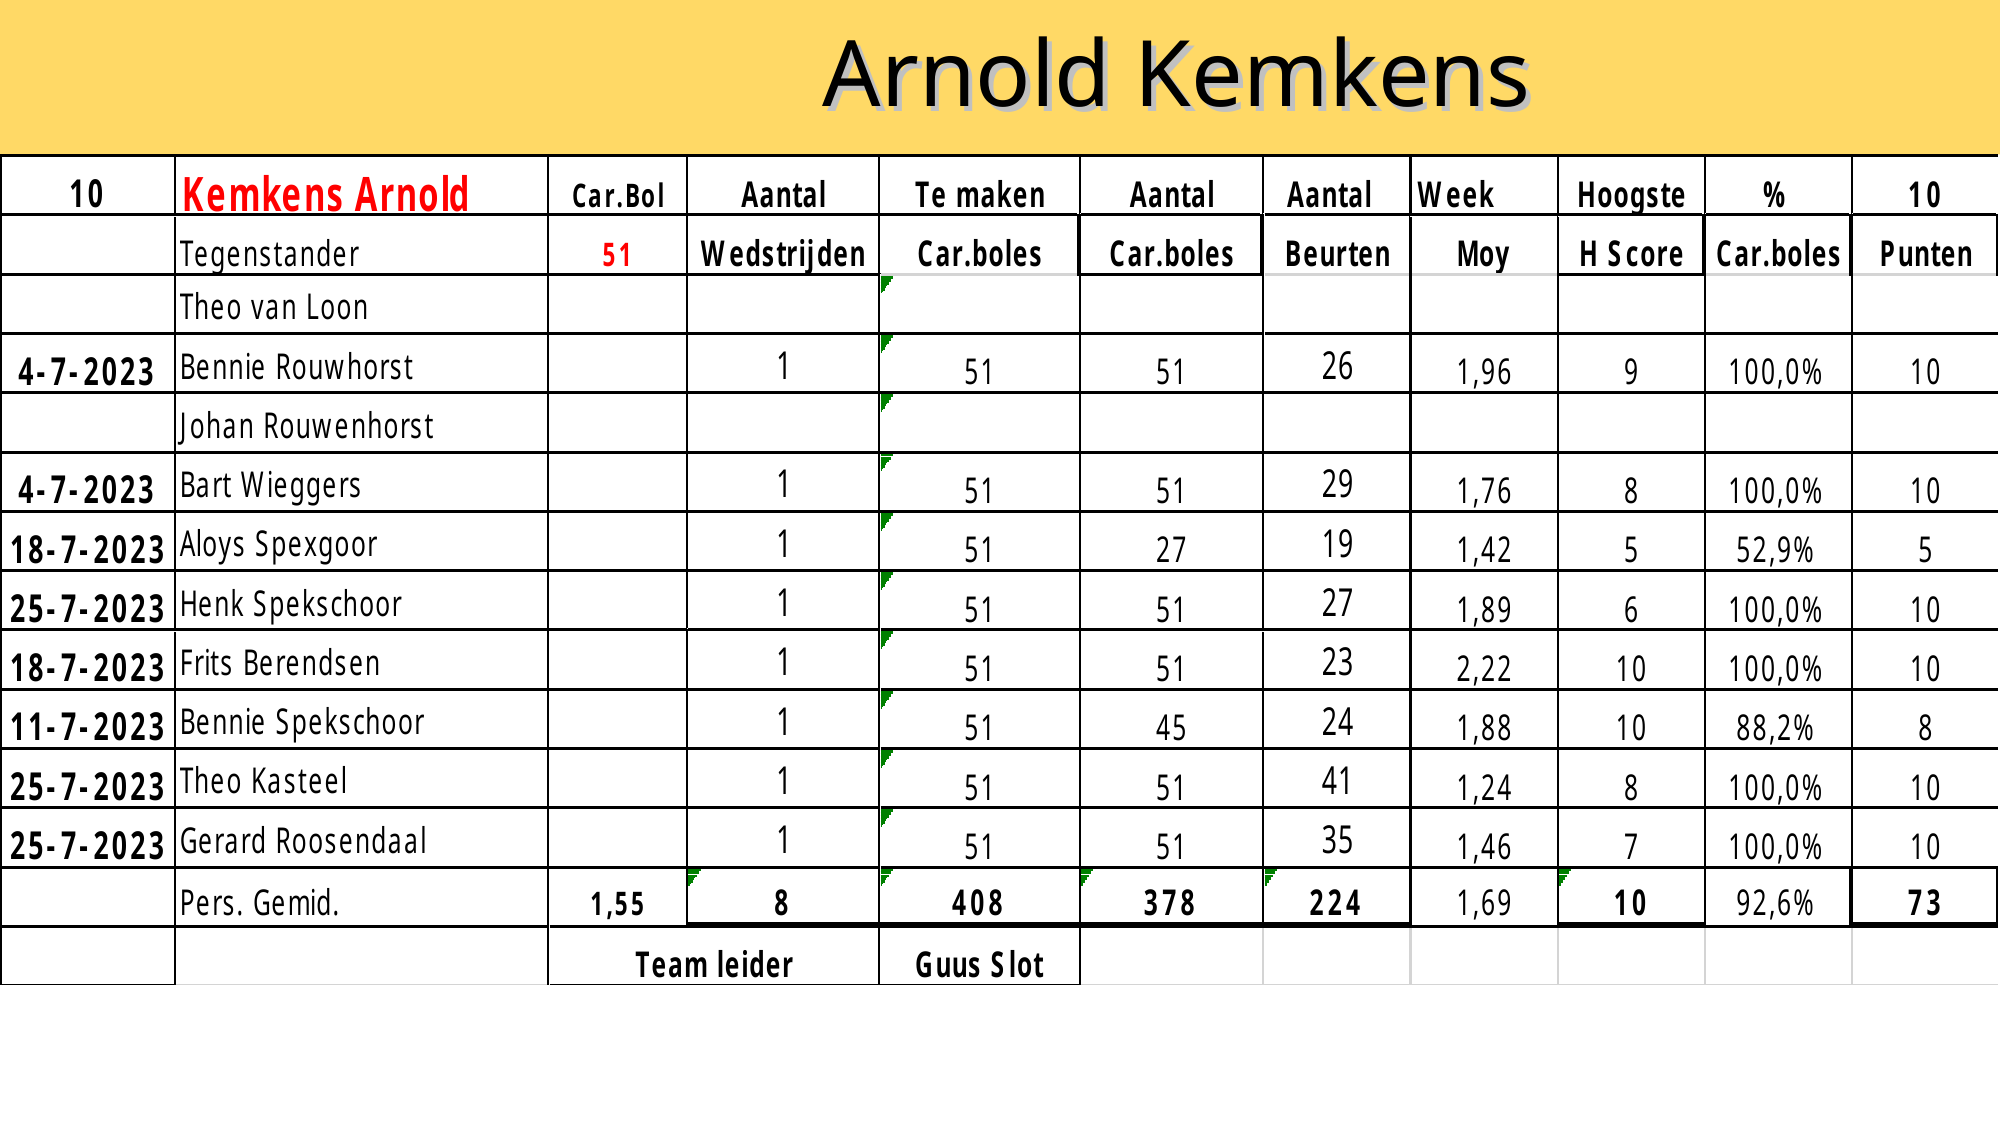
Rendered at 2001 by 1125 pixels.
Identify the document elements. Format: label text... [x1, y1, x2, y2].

title Arnold Kemkens [0, 0, 2000, 154]
picture [0, 154, 2000, 988]
